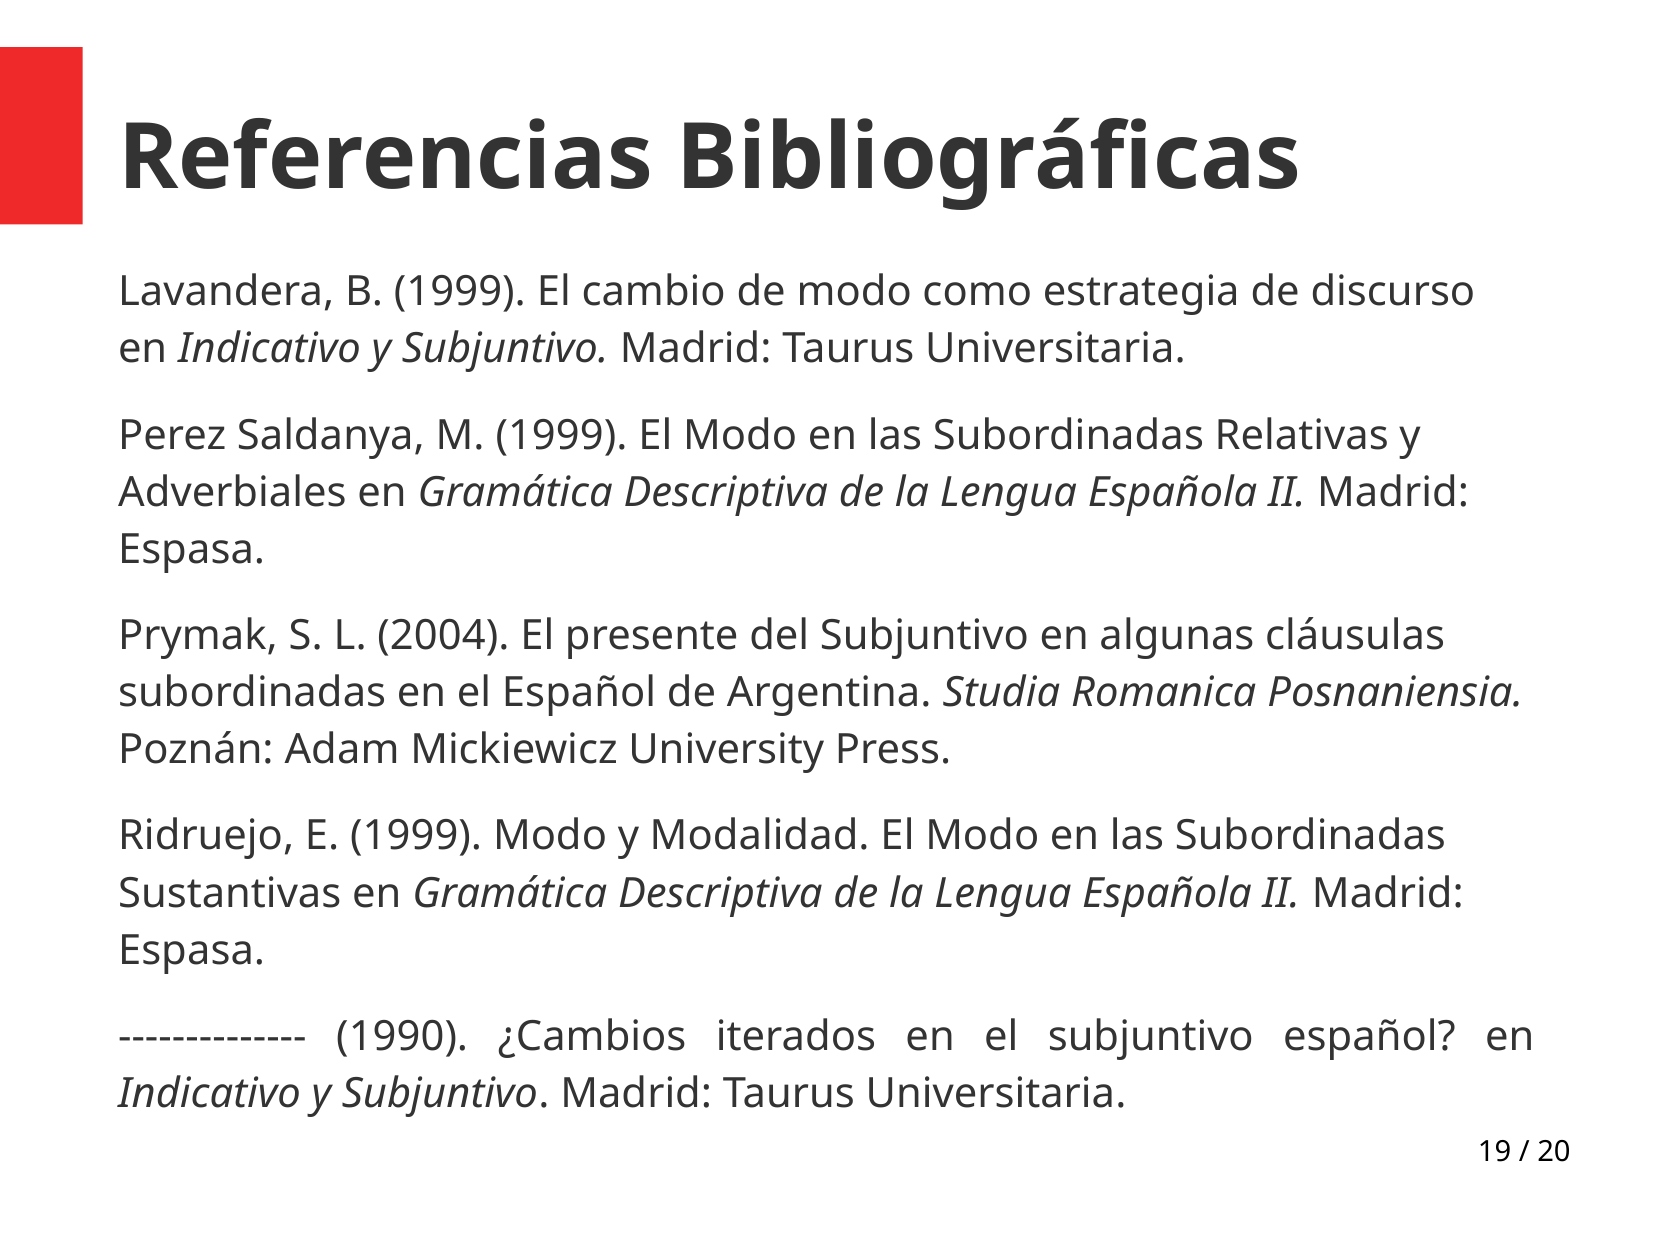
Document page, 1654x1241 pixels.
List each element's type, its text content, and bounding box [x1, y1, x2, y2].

title Referencias Bibliográficas [118, 49, 1571, 257]
list Lavandera, B. (1999). El cambio de modo como estrategia de discurso en Indicativo y Subjuntivo. Madrid: Taurus Universitaria. Perez Saldanya, M. (1999). El Modo en las Subordinadas Relativas y Adverbiales en Gramática Descriptiva de la Lengua Española II. Madrid: Espasa. Prymak, S. L. (2004). El presente del Subjuntivo en algunas cláusulas subordinadas en el Español de Argentina. Studia Romanica Posnaniensia. Poznán: Adam Mickiewicz University Press. Ridruejo, E. (1999). Modo y Modalidad. El Modo en las Subordinadas Sustantivas en Gramática Descriptiva de la Lengua Española II. Madrid: Espasa. -------------- (1990). ¿Cambios iterados en el subjuntivo español? en Indicativo y Subjuntivo. Madrid: Taurus Universitaria. [118, 261, 1536, 981]
